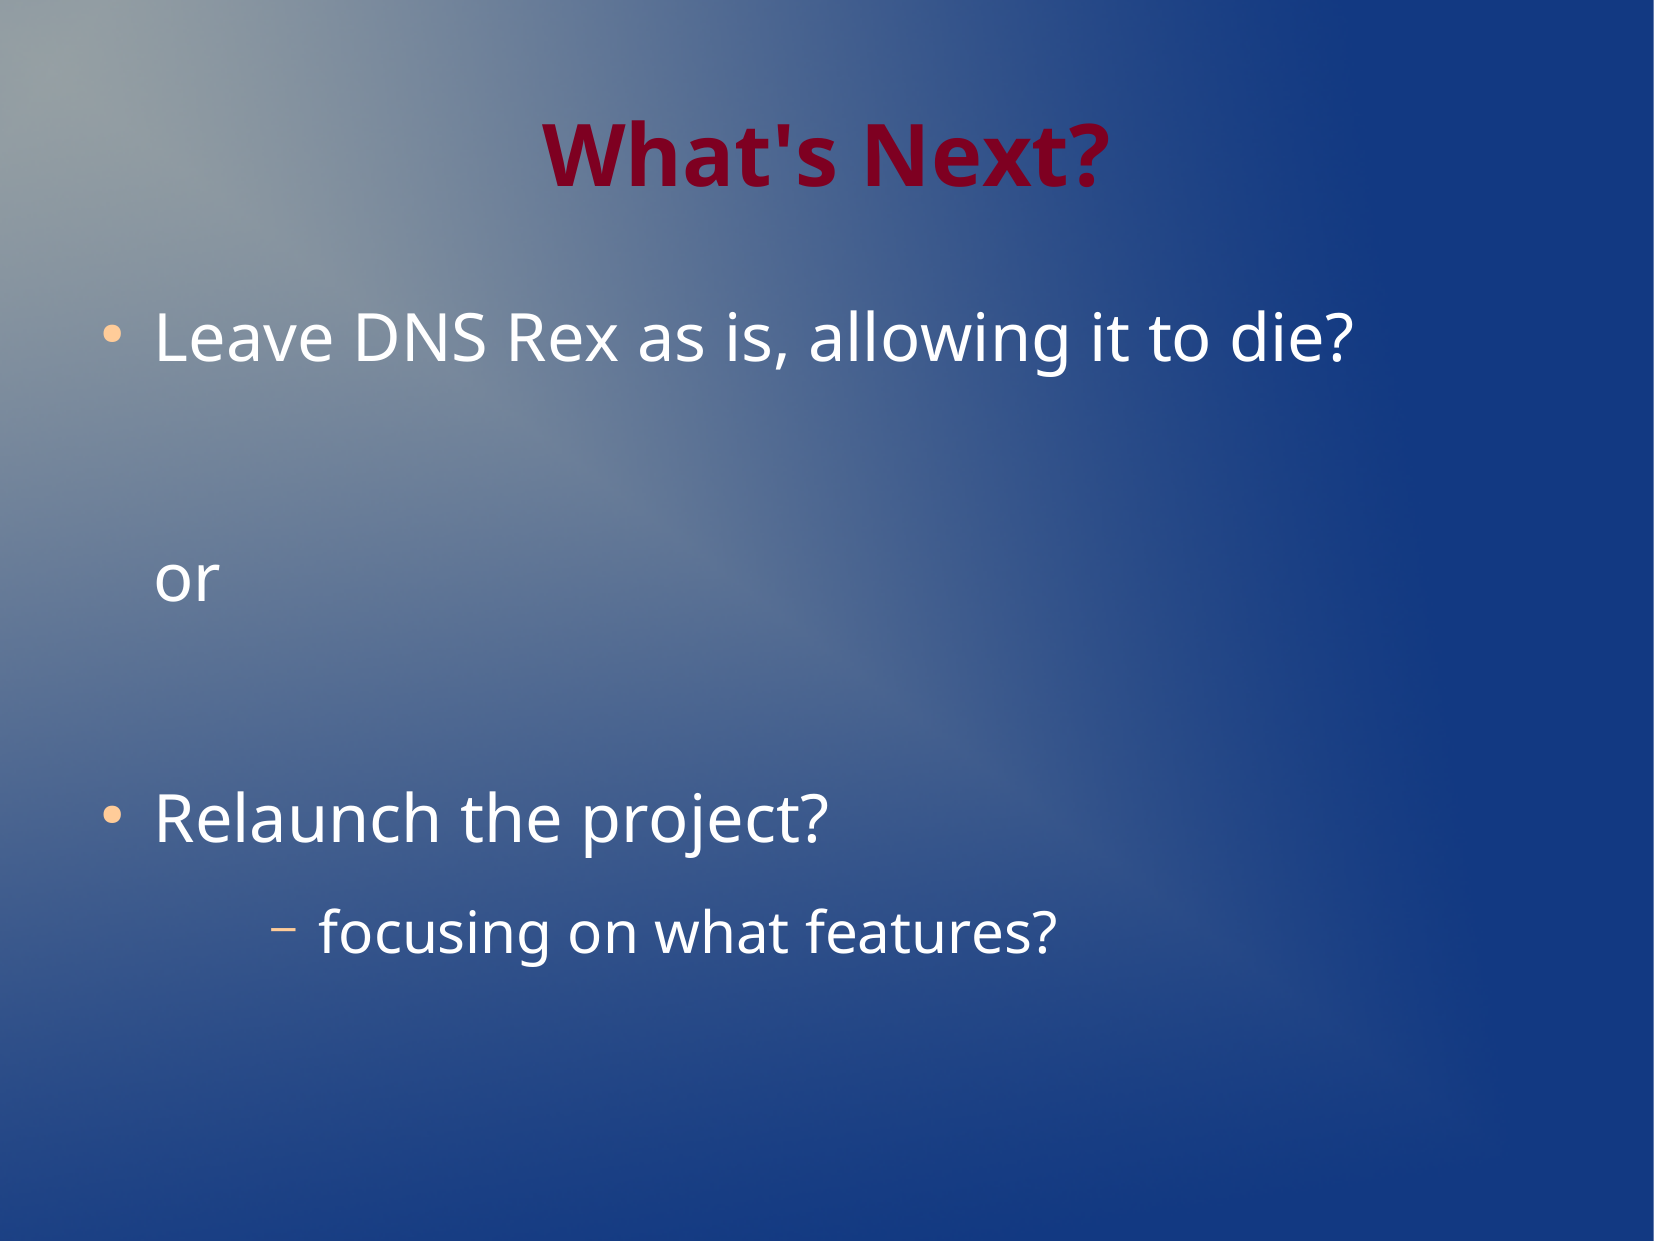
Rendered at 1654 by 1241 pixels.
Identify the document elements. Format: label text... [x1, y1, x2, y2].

list Leave DNS Rex as is, allowing it to die? or Relaunch the project? focusing on what features? [82, 290, 1571, 1010]
title What's Next? [82, 49, 1571, 257]
picture [0, 0, 1654, 1241]
